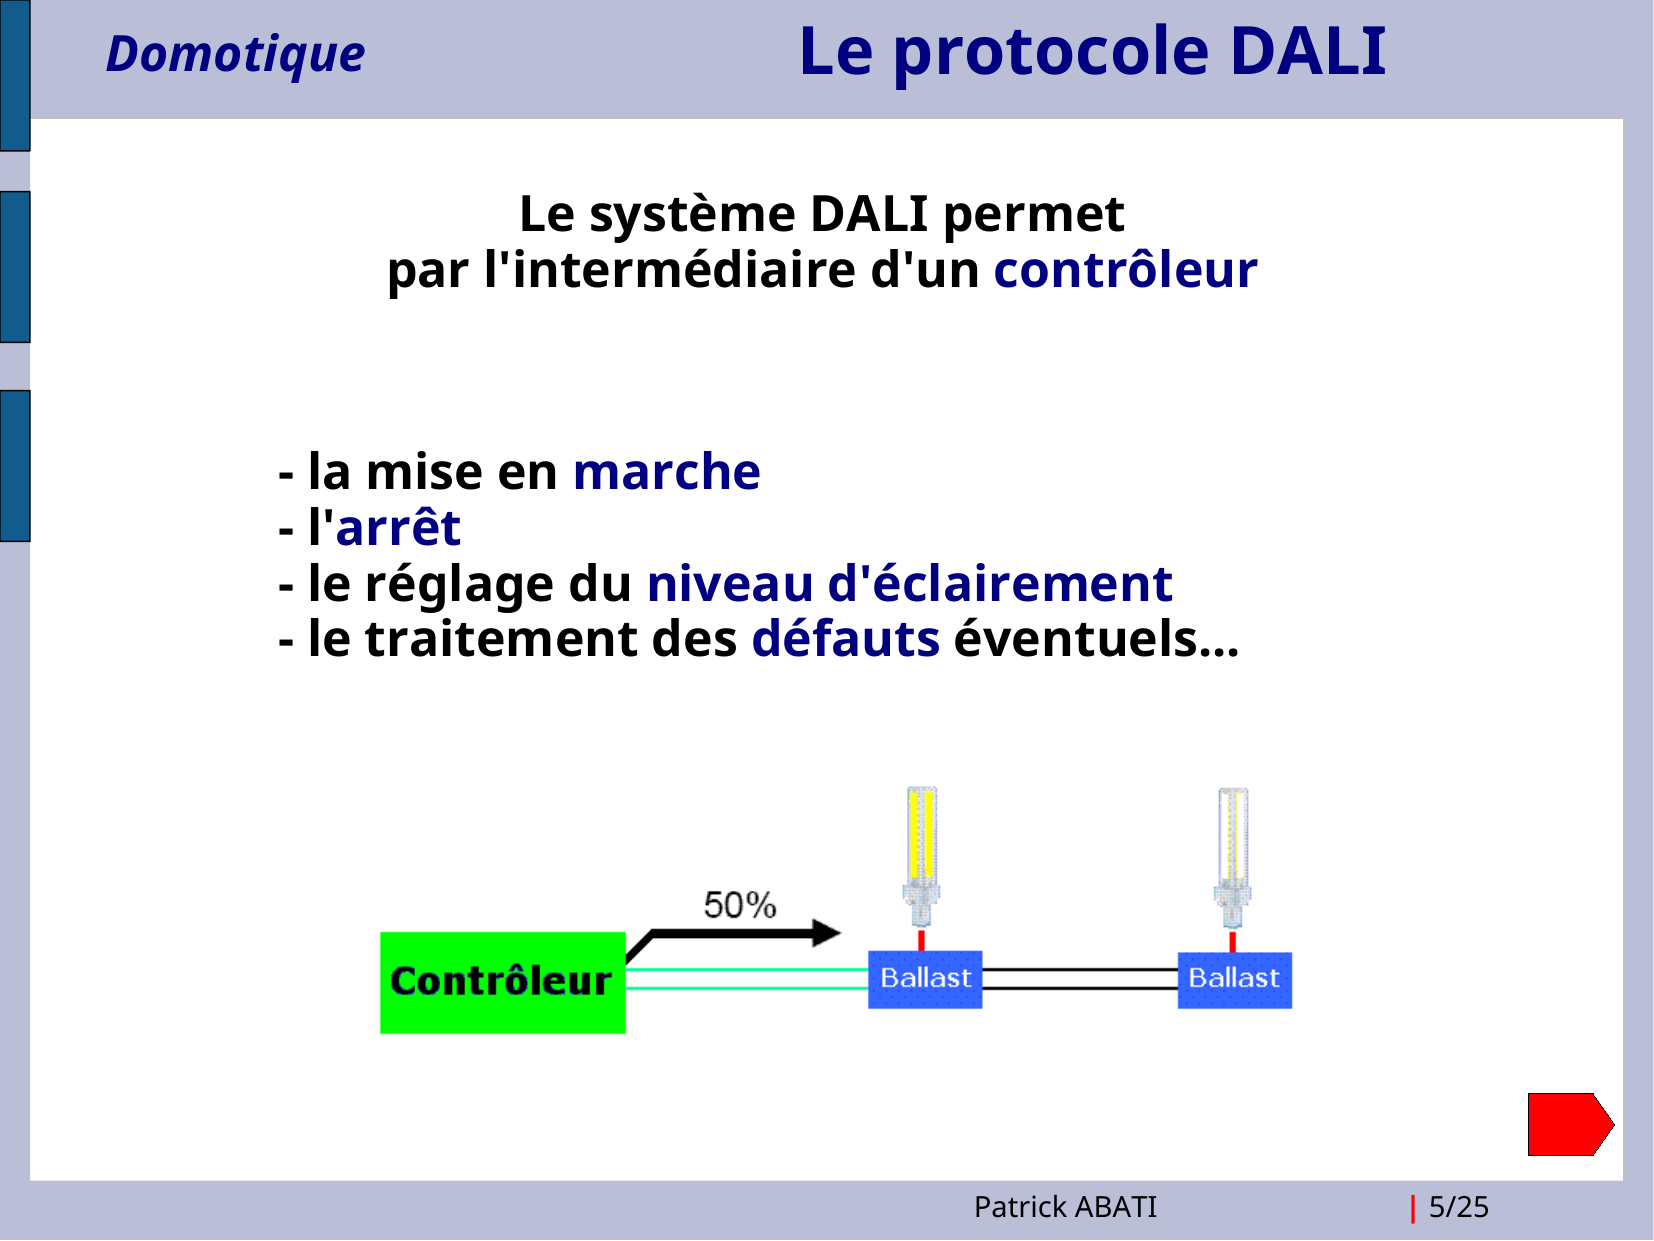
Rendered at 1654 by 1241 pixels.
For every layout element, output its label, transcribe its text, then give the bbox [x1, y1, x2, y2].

text_box Le système DALI permet par l'intermédiaire d'un contrôleur [37, 179, 1621, 362]
picture [379, 785, 1294, 1089]
text_box [1528, 1093, 1615, 1156]
text_box - la mise en marche - l'arrêt - le réglage du niveau d'éclairement - le traitement des défauts éventuels... [263, 437, 1404, 676]
